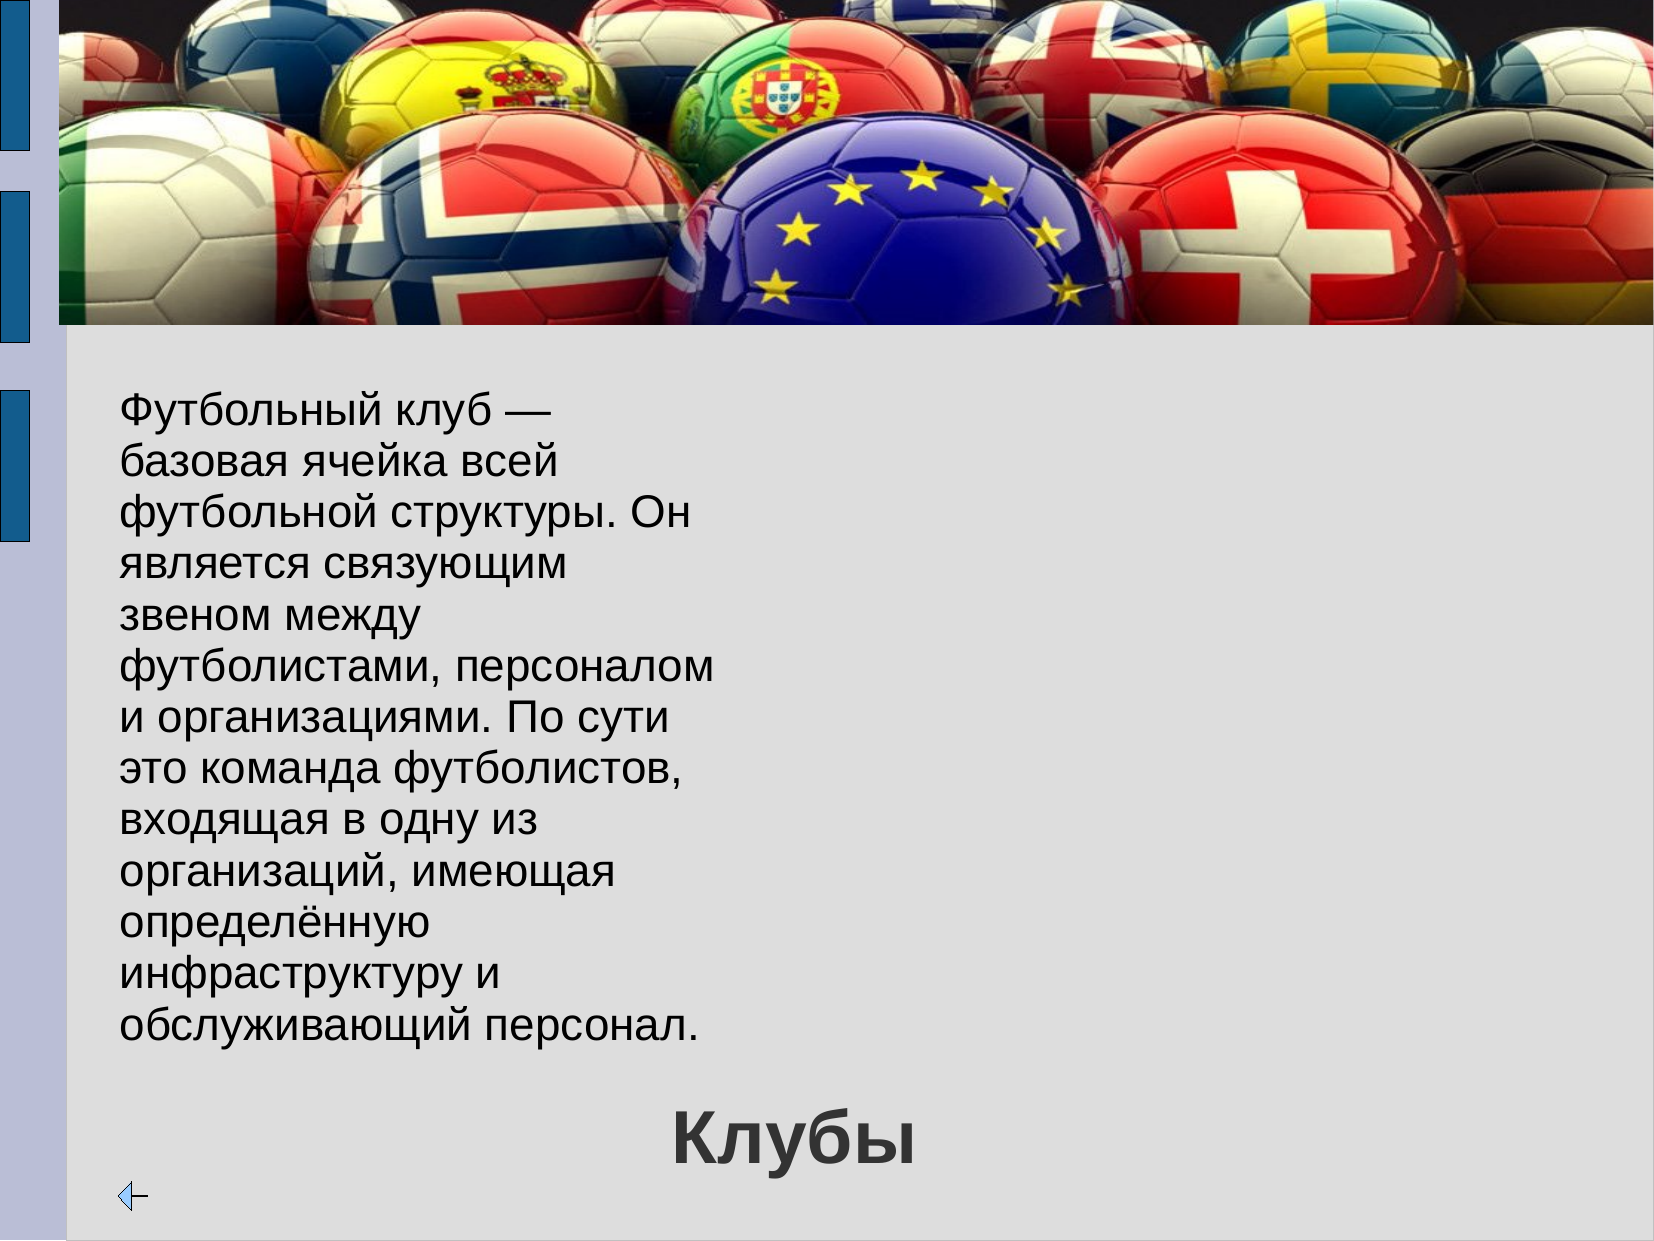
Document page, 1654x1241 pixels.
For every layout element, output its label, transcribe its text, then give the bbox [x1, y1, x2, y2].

text_box Футбольный клуб — базовая ячейка всей футбольной структуры. Он является связующим звеном между футболистами, персоналом и организациями. По сути это команда футболистов, входящая в одну из организаций, имеющая определённую инфраструктуру и обслуживающий персонал. [104, 325, 739, 1041]
text_box [118, 1181, 148, 1211]
picture [59, 0, 1654, 325]
title Клубы [88, 1041, 1501, 1234]
